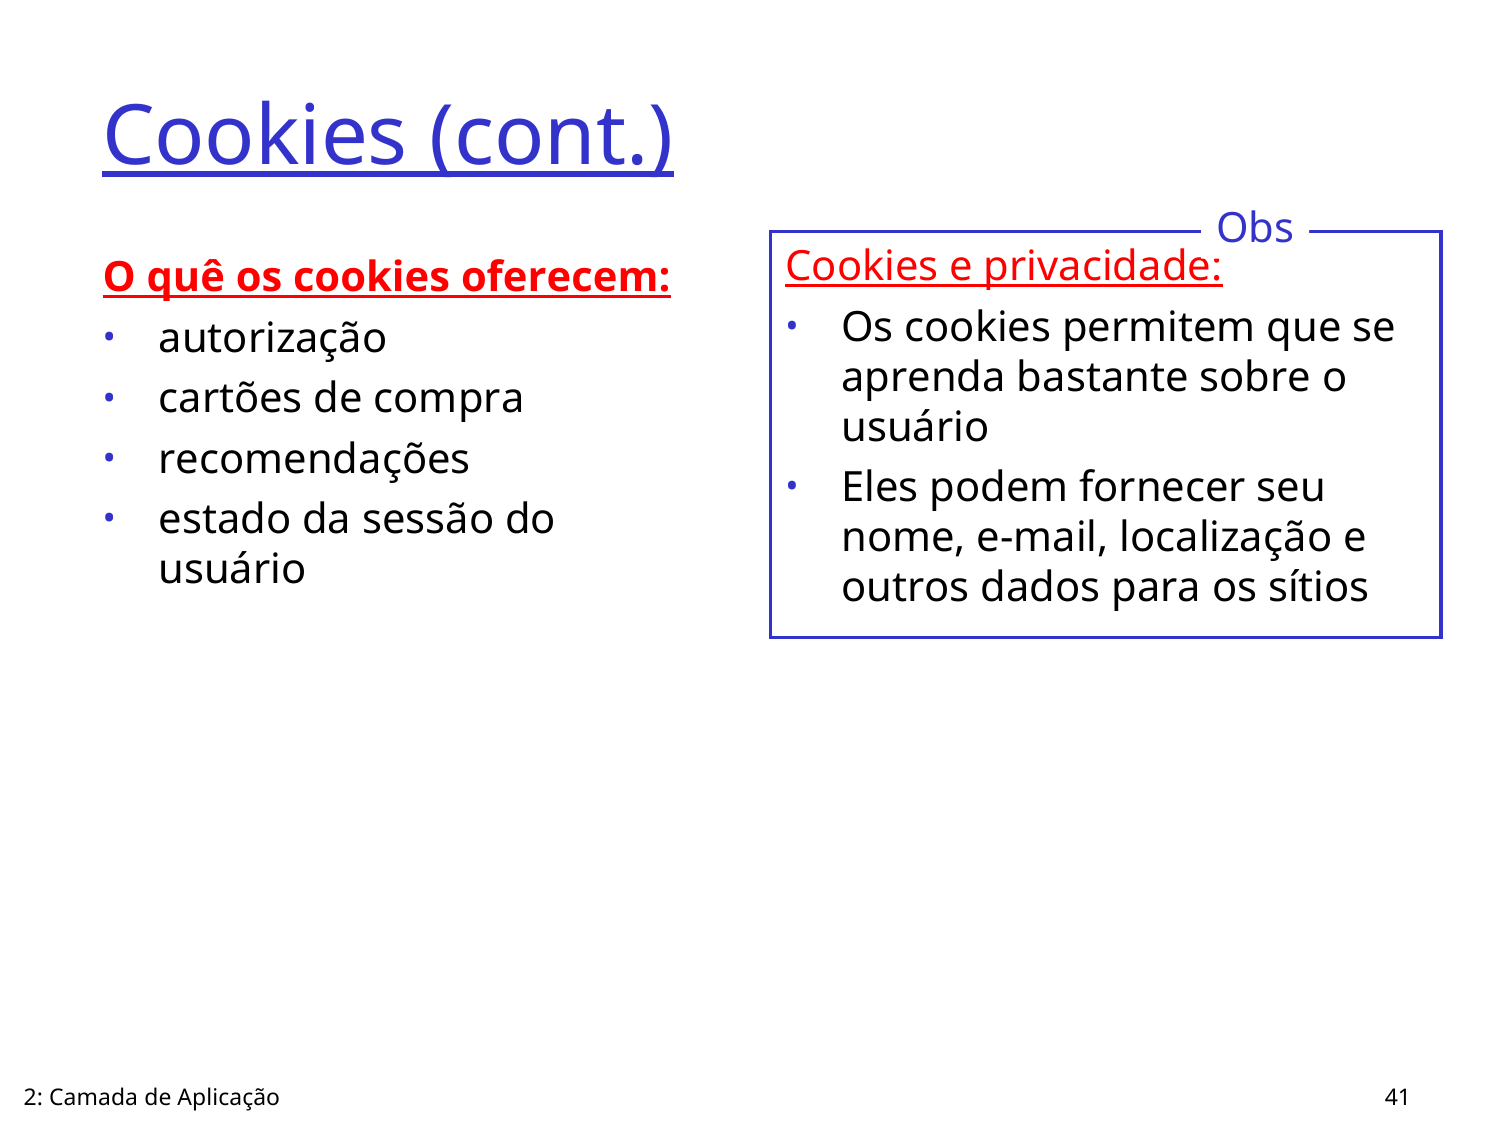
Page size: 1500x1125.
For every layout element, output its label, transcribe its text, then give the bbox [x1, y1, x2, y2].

text_box Obs [1201, 193, 1310, 259]
list O quê os cookies oferecem: autorização cartões de compra recomendações estado da sessão do usuário [87, 242, 713, 676]
title Cookies (cont.) [87, 37, 1363, 225]
text_box Cookies e privacidade: Os cookies permitem que se aprenda bastante sobre o usuário Eles podem fornecer seu nome, e-mail, localização e outros dados para os sítios [770, 231, 1441, 638]
